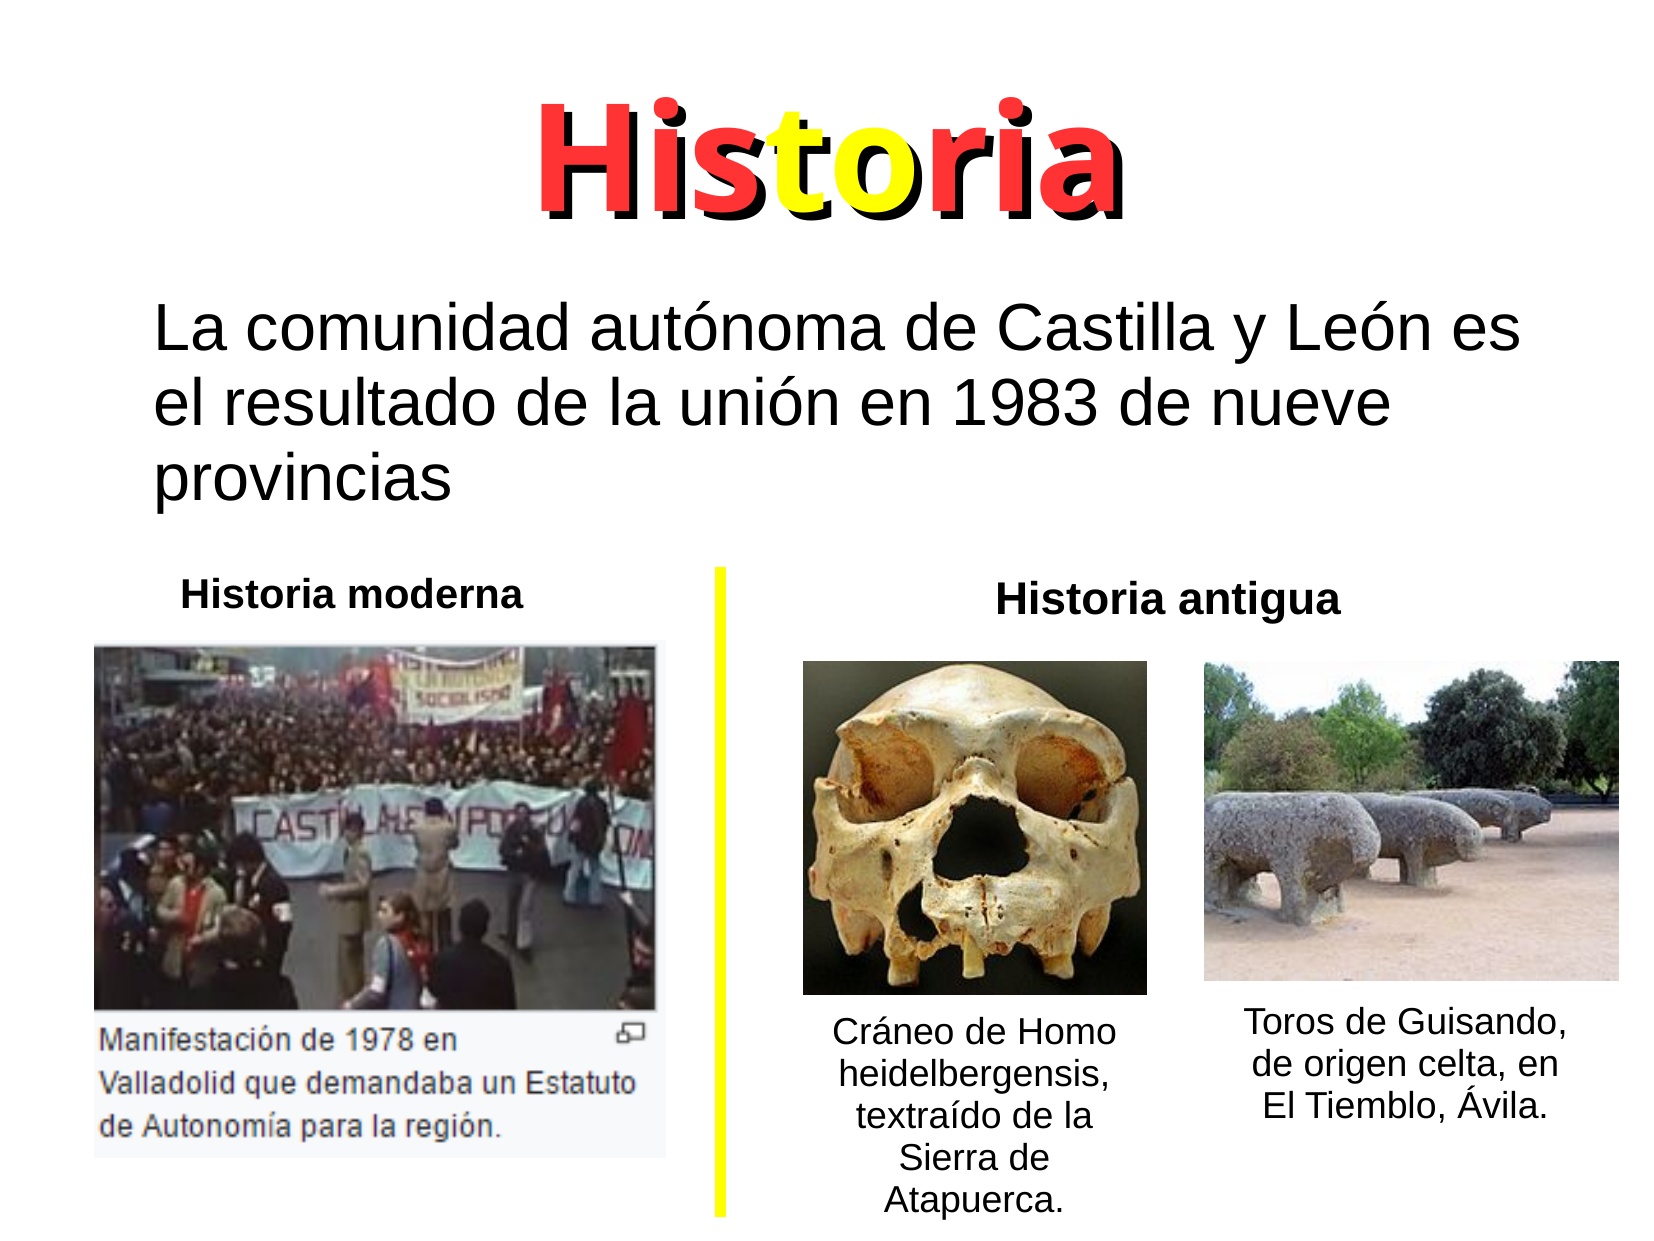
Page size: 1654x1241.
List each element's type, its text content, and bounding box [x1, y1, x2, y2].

text_box Toros de Guisando, de origen celta, en El Tiemblo, Ávila. [1228, 992, 1583, 1134]
text_box Historia moderna [165, 563, 615, 674]
picture [1204, 661, 1619, 981]
title Historia [82, 49, 1571, 257]
picture [94, 640, 666, 1158]
text_box Historia antigua [980, 565, 1430, 686]
list La comunidad autónoma de Castilla y León es el resultado de la unión en 1983 de nueve provincias [82, 290, 1571, 1109]
picture [803, 661, 1147, 995]
text_box Cráneo de Homo heidelbergensis, textraído de la Sierra de Atapuerca. [803, 1003, 1146, 1229]
